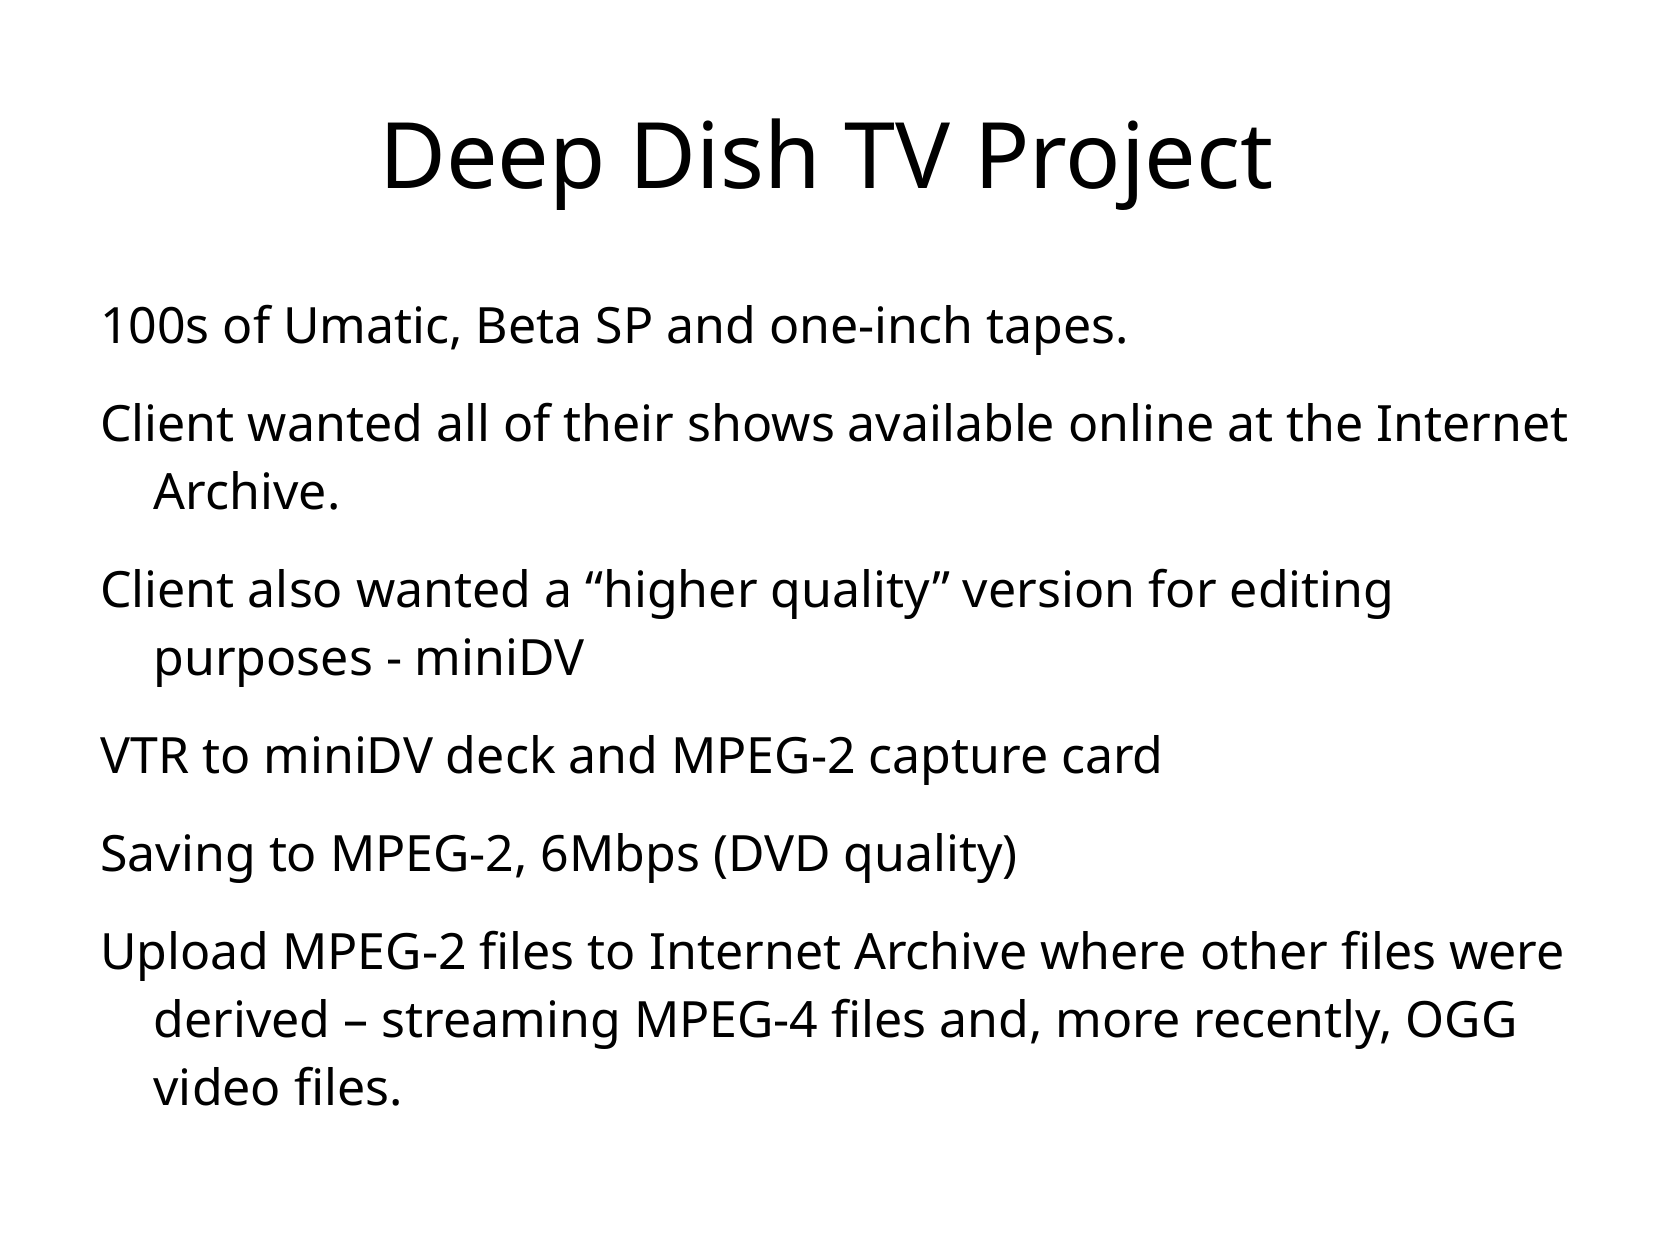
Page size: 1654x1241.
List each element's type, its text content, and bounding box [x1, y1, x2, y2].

title Deep Dish TV Project [82, 56, 1571, 250]
list 100s of Umatic, Beta SP and one-inch tapes. Client wanted all of their shows available online at the Internet Archive. Client also wanted a “higher quality” version for editing purposes - miniDV VTR to miniDV deck and MPEG-2 capture card Saving to MPEG-2, 6Mbps (DVD quality) Upload MPEG-2 files to Internet Archive where other files were derived – streaming MPEG-4 files and, more recently, OGG video files. Video digitizing fundamentals (what do all those terms mean) Video basics (what are all those cables for) Various digital video formats (their pros and cons) Digitizing Work flows (from tape to file to meta-data to archiving) Stretching your digitizing budgets without reducing quality Film digitization. How is that different? Leave with the knowledge and skills to: Feel comfortable talking about the video digitization process, storage, usage and what you'll need for any given project. Assess what is important for a job/project to get it done efficiently Understand and interpret considerations about the type of video and how you want it digitized with as little loss as possible. Intelligently ask a vendor for the types of files that you need for a project Conduct efficient QA (quality assurance) Create meaningful metadata Talk confidently to your IT department about what you need – in terms of equipment, storage and backup considerations. How To Build Your Own Digitizing Stations Do Hands-on Digitizing (film and video) [82, 290, 1571, 1241]
